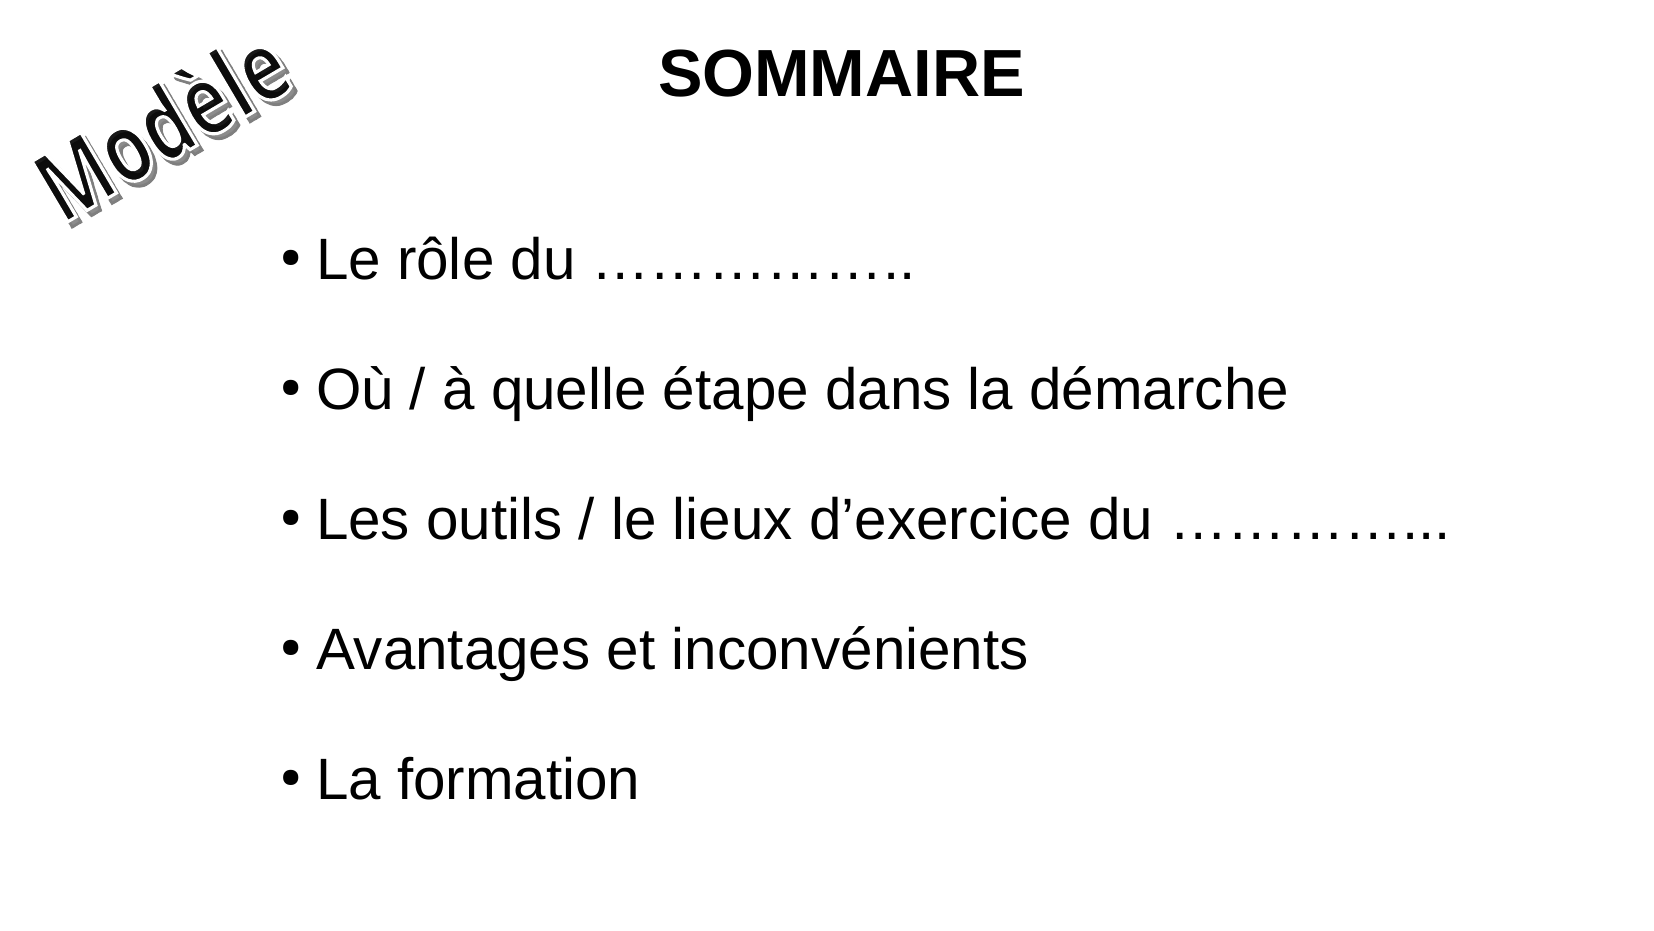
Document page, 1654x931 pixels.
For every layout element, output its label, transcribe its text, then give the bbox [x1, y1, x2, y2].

text_box Modèle [144, 80, 198, 160]
text_box Modèle [105, 128, 152, 182]
text_box SOMMAIRE [531, 29, 1152, 119]
text_box Modèle [207, 47, 255, 118]
text_box Modèle [32, 132, 117, 222]
text_box Modèle [242, 47, 292, 100]
text_box Modèle [185, 81, 234, 134]
text_box Modèle [170, 67, 197, 81]
text_box Le rôle du …………….. Où / à quelle étape dans la démarche Les outils / le lieux d’exercice du …………... Avantages et inconvénients La formation [265, 177, 1565, 873]
